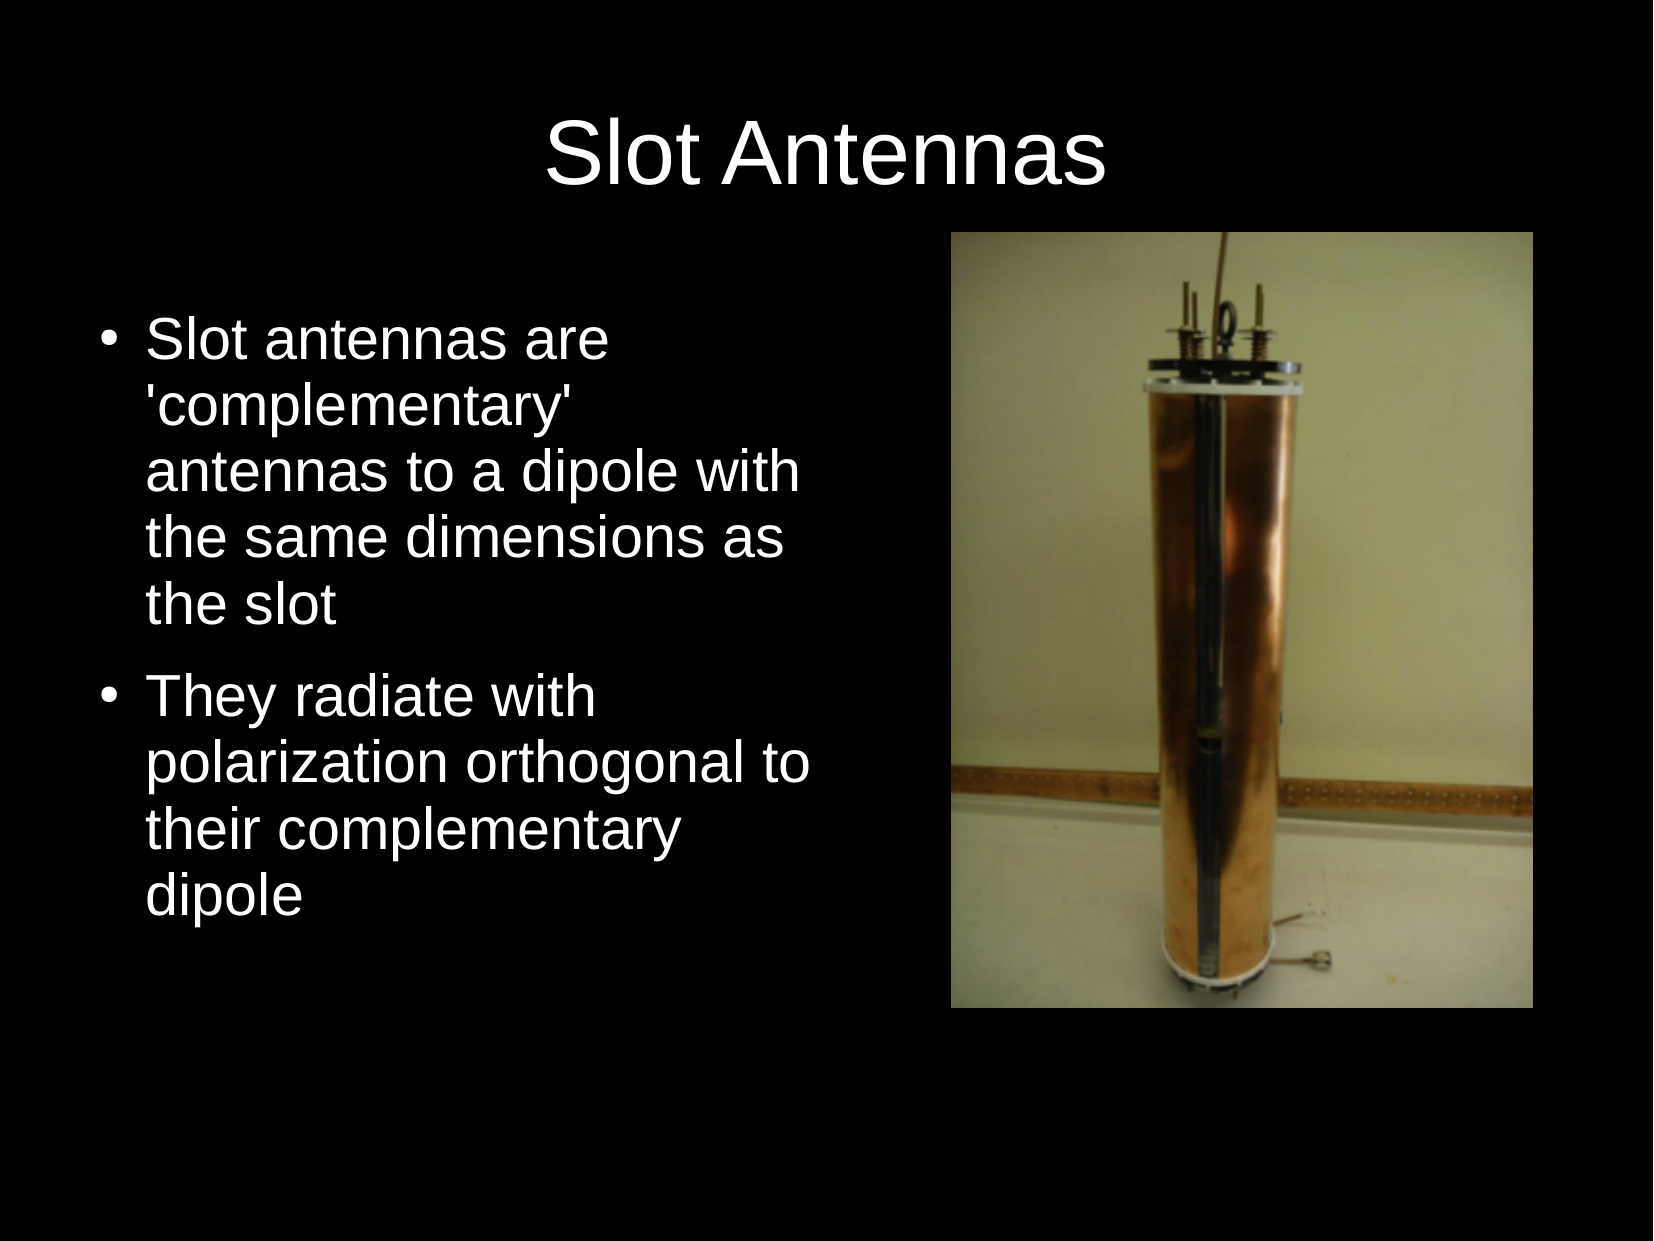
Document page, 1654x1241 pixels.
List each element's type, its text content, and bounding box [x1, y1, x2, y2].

title Slot Antennas [82, 49, 1571, 257]
list Slot antennas are 'complementary' antennas to a dipole with the same dimensions as the slot They radiate with polarization orthogonal to their complementary dipole [82, 305, 826, 936]
picture [951, 232, 1533, 1008]
